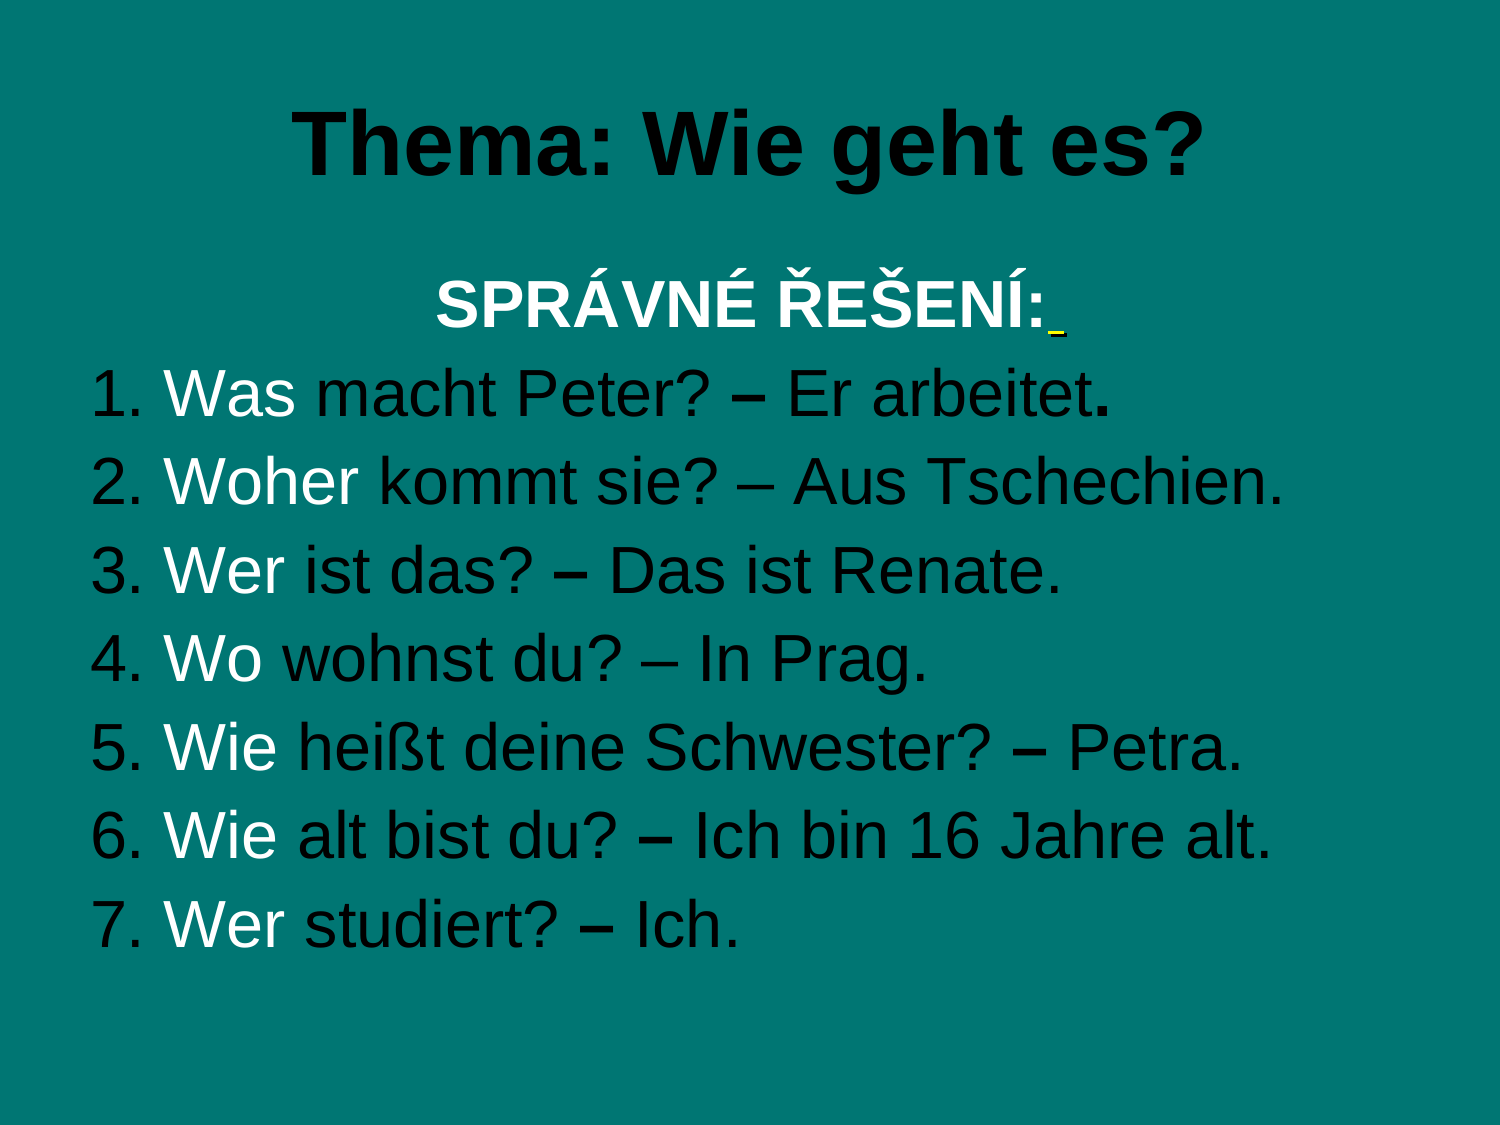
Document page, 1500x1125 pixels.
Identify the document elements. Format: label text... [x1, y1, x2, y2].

title Thema: Wie geht es? [75, 45, 1426, 233]
list SPRÁVNÉ ŘEŠENÍ: 1. Was macht Peter? – Er arbeitet. 2. Woher kommt sie? – Aus Tschechien. 3. Wer ist das? – Das ist Renate. 4. Wo wohnst du? – In Prag. 5. Wie heißt deine Schwester? – Petra. 6. Wie alt bist du? – Ich bin 16 Jahre alt. 7. Wer studiert? – Ich. [75, 262, 1426, 1059]
